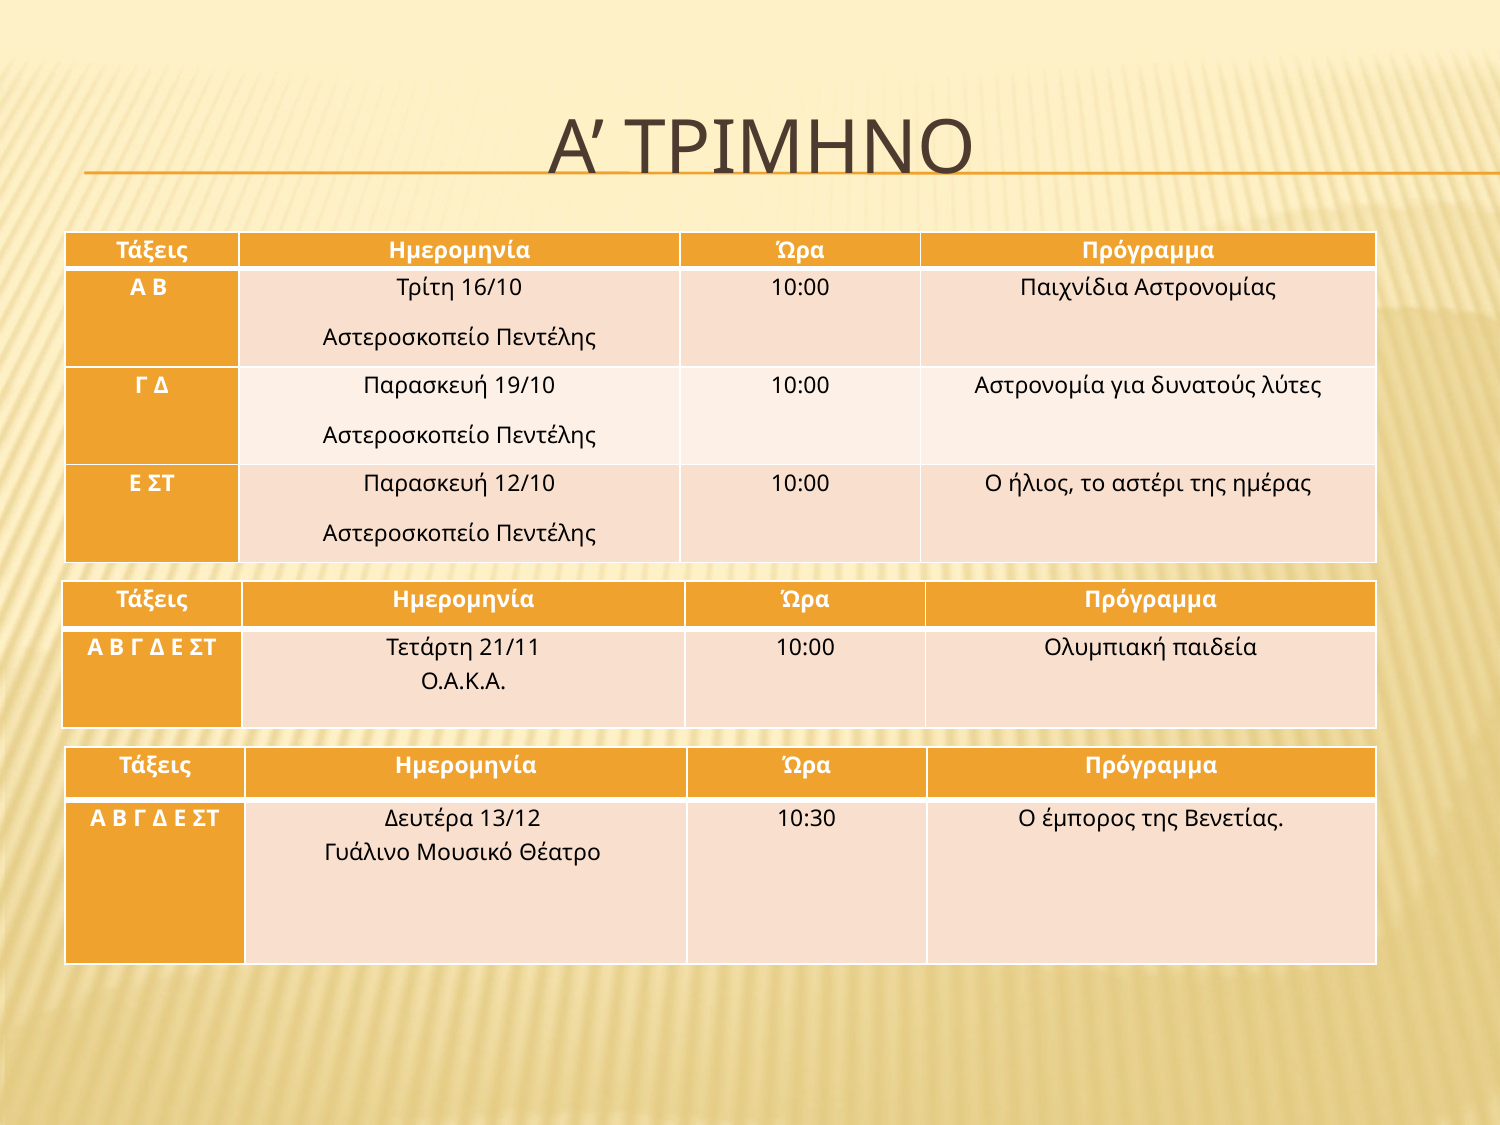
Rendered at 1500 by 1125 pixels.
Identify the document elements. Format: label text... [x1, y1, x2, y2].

table_cell Ολυμπιακή παιδεία [926, 632, 1375, 727]
table_cell 10:00 [681, 368, 920, 464]
table_header Τάξεις [63, 582, 241, 626]
table_cell Αστρονομία για δυνατούς λύτες [921, 368, 1375, 464]
table_header Ώρα [688, 748, 926, 797]
table_cell 10:00 [681, 465, 920, 562]
table_header Τάξεις [66, 748, 244, 797]
table_header Ώρα [681, 233, 920, 266]
table_cell Γ Δ [66, 368, 238, 464]
table_cell Ο ήλιος, το αστέρι της ημέρας [921, 465, 1375, 562]
table_header Ημερομηνία [240, 233, 679, 266]
table_header Ώρα [686, 582, 925, 626]
table_cell Ο έμπορος της Βενετίας. [928, 803, 1375, 963]
table_cell 10:00 [686, 632, 925, 727]
table_cell Παρασκευή 19/10 Αστεροσκοπείο Πεντέλης [240, 368, 679, 464]
table_cell Παρασκευή 12/10 Αστεροσκοπείο Πεντέλης [240, 465, 679, 562]
picture [0, 0, 1500, 1125]
table_cell Τετάρτη 21/11 Ο.Α.Κ.Α. [243, 632, 684, 727]
title Α’ τριμηνο [50, 75, 1475, 213]
table_cell Α Β Γ Δ Ε ΣΤ [63, 632, 241, 727]
table_header Ημερομηνία [243, 582, 684, 626]
table_cell Τρίτη 16/10 Αστεροσκοπείο Πεντέλης [240, 271, 679, 366]
table_cell 10:30 [688, 803, 926, 963]
table_cell Παιχνίδια Αστρονομίας [921, 271, 1375, 366]
table_cell Α Β Γ Δ Ε ΣΤ [66, 803, 244, 963]
table_cell Δευτέρα 13/12 Γυάλινο Μουσικό Θέατρο [246, 803, 686, 963]
table_cell 10:00 [681, 271, 920, 366]
table_header Τάξεις [66, 233, 238, 266]
table_header Πρόγραμμα [926, 582, 1375, 626]
table_header Ημερομηνία [246, 748, 686, 797]
table_cell Ε ΣΤ [66, 465, 238, 562]
table_header Πρόγραμμα [921, 233, 1375, 266]
table_cell Α Β [66, 271, 238, 366]
table_header Πρόγραμμα [928, 748, 1375, 797]
